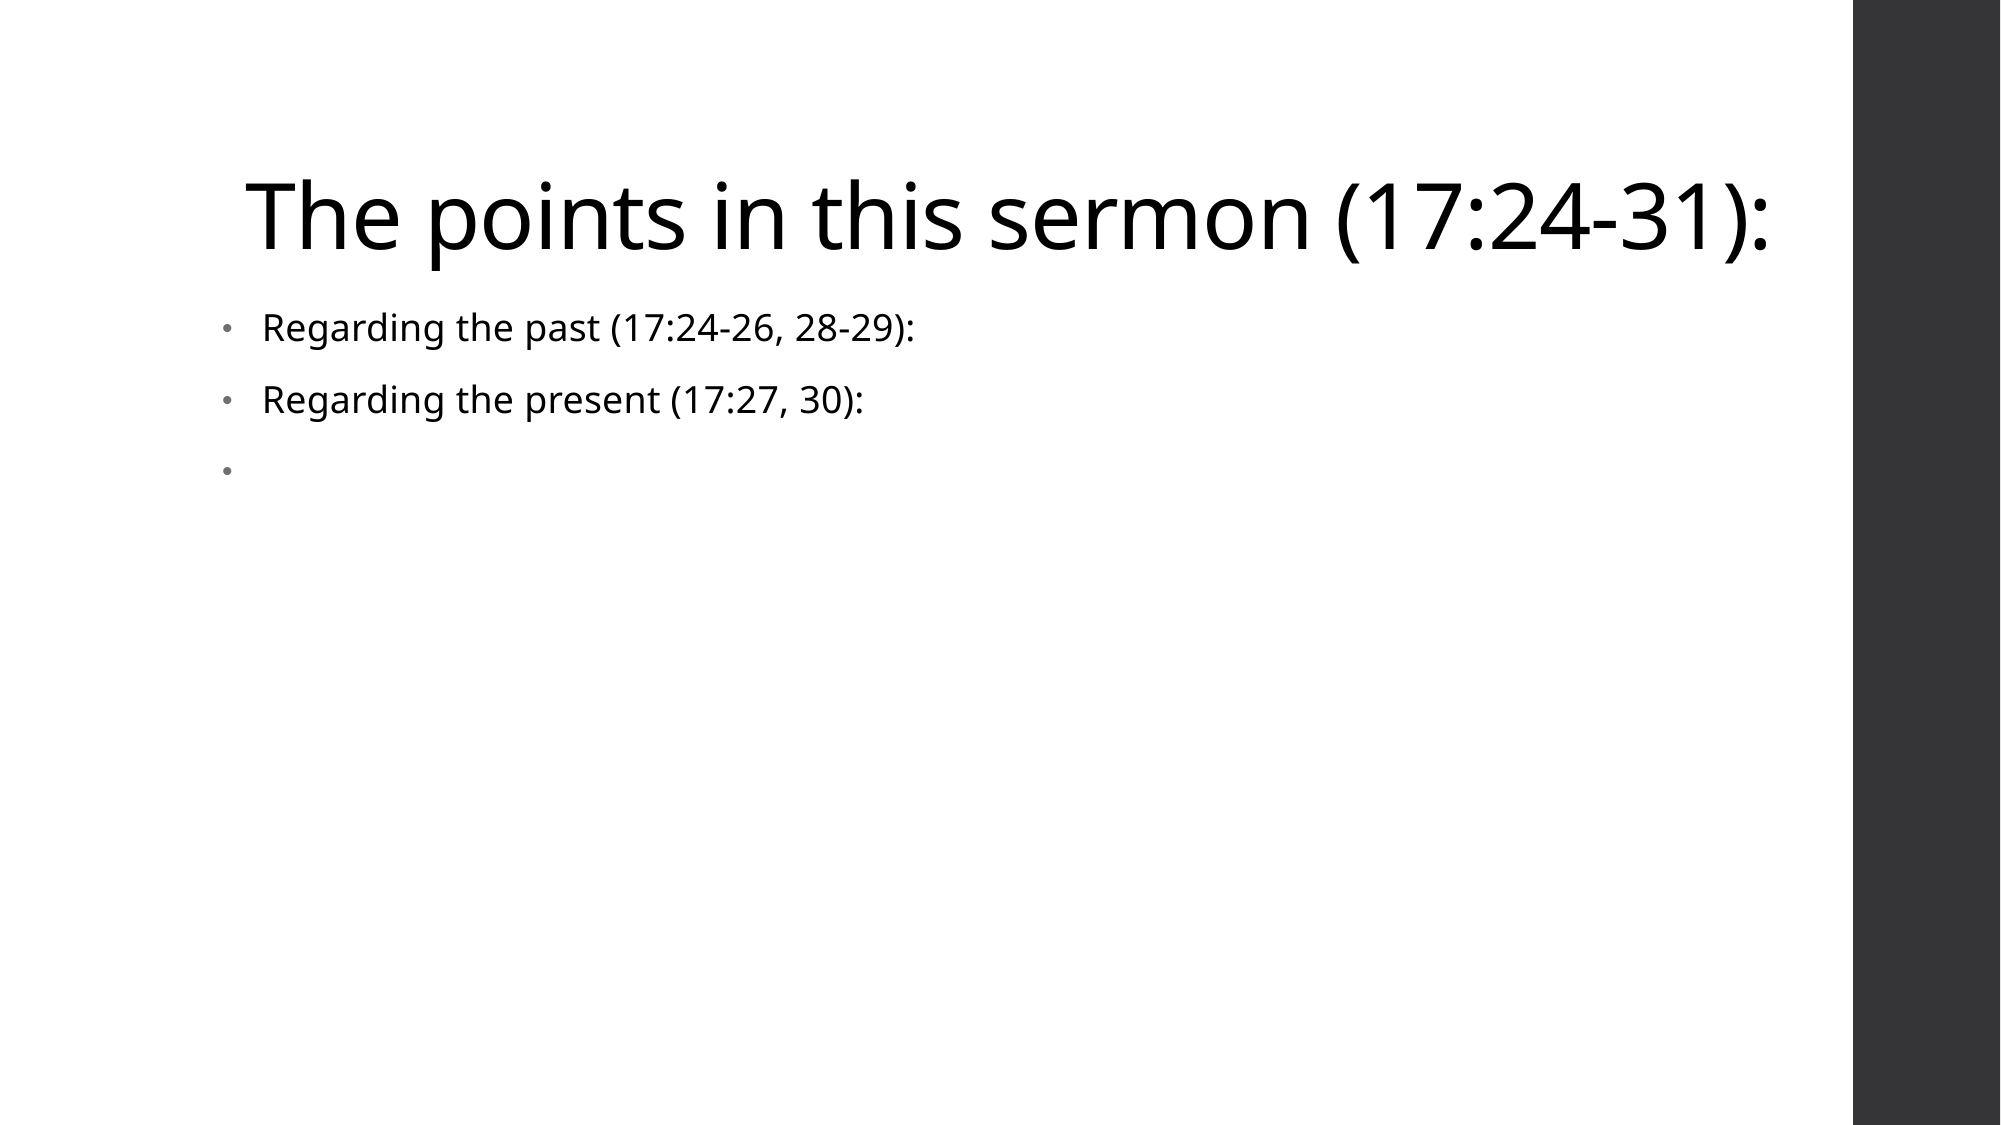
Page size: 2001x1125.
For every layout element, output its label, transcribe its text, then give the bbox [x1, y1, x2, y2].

list Regarding the past (17:24-26, 28-29): Regarding the present (17:27, 30): [206, 299, 1617, 1014]
title The points in this sermon (17:24-31): [206, 60, 1797, 278]
